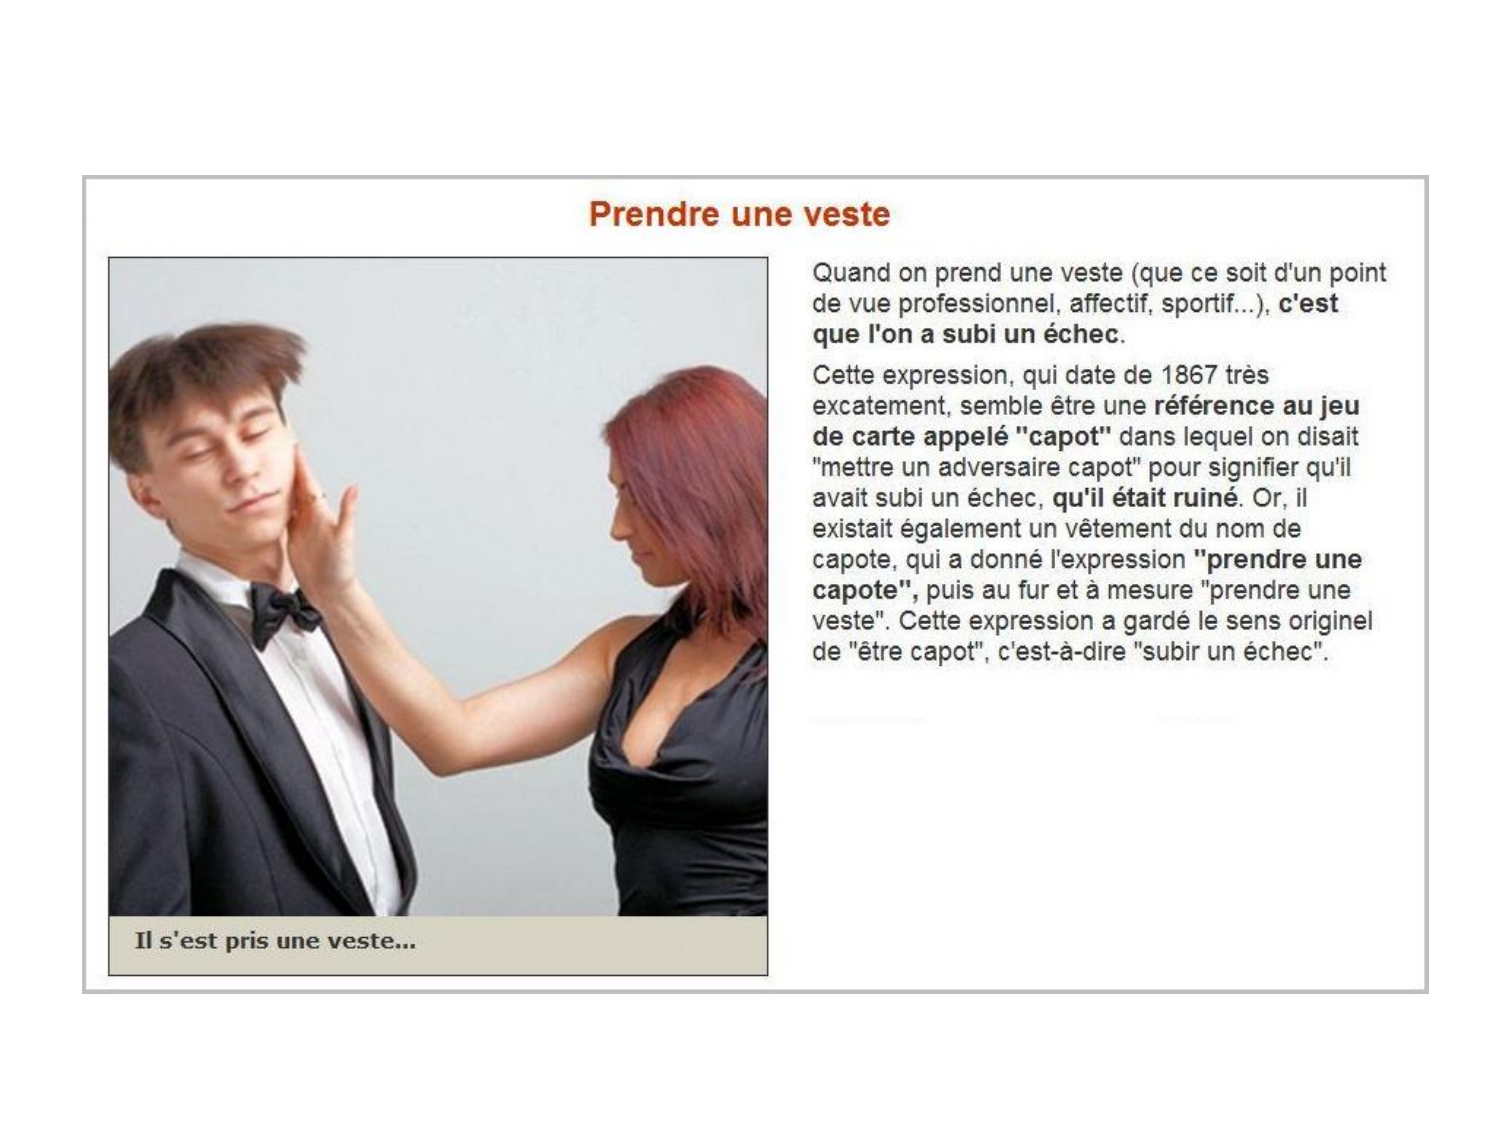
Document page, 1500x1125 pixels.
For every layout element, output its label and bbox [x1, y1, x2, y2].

title [75, 45, 1426, 233]
text_box [82, 175, 1429, 994]
